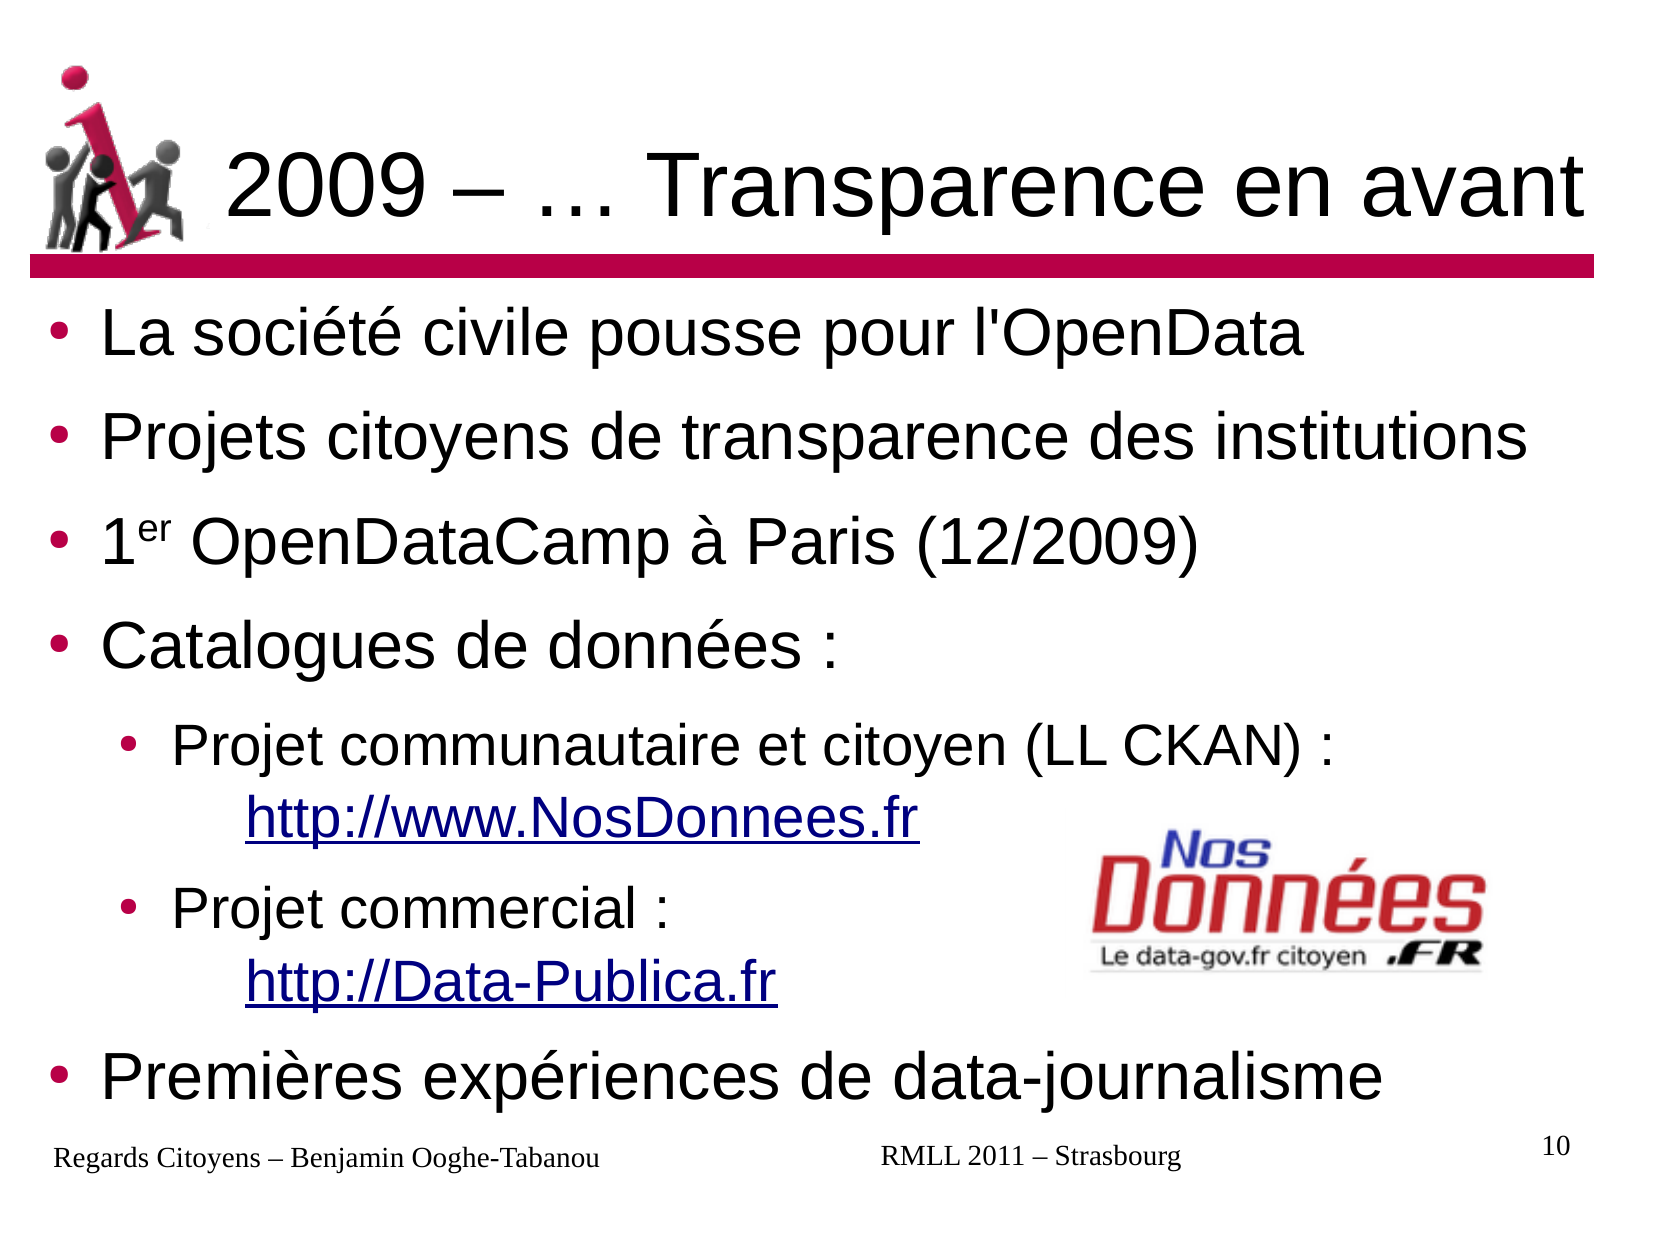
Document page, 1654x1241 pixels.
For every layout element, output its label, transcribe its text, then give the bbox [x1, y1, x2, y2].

picture [1064, 808, 1536, 999]
picture [29, 60, 210, 254]
title 2009 – … Transparence en avant [224, 88, 1654, 281]
list La société civile pousse pour l'OpenData Projets citoyens de transparence des institutions 1er OpenDataCamp à Paris (12/2009) Catalogues de données : Projet communautaire et citoyen (LL CKAN) : http://www.NosDonnees.fr Projet commercial : http://Data-Publica.fr Premières expériences de data-journalisme [29, 295, 1654, 1114]
